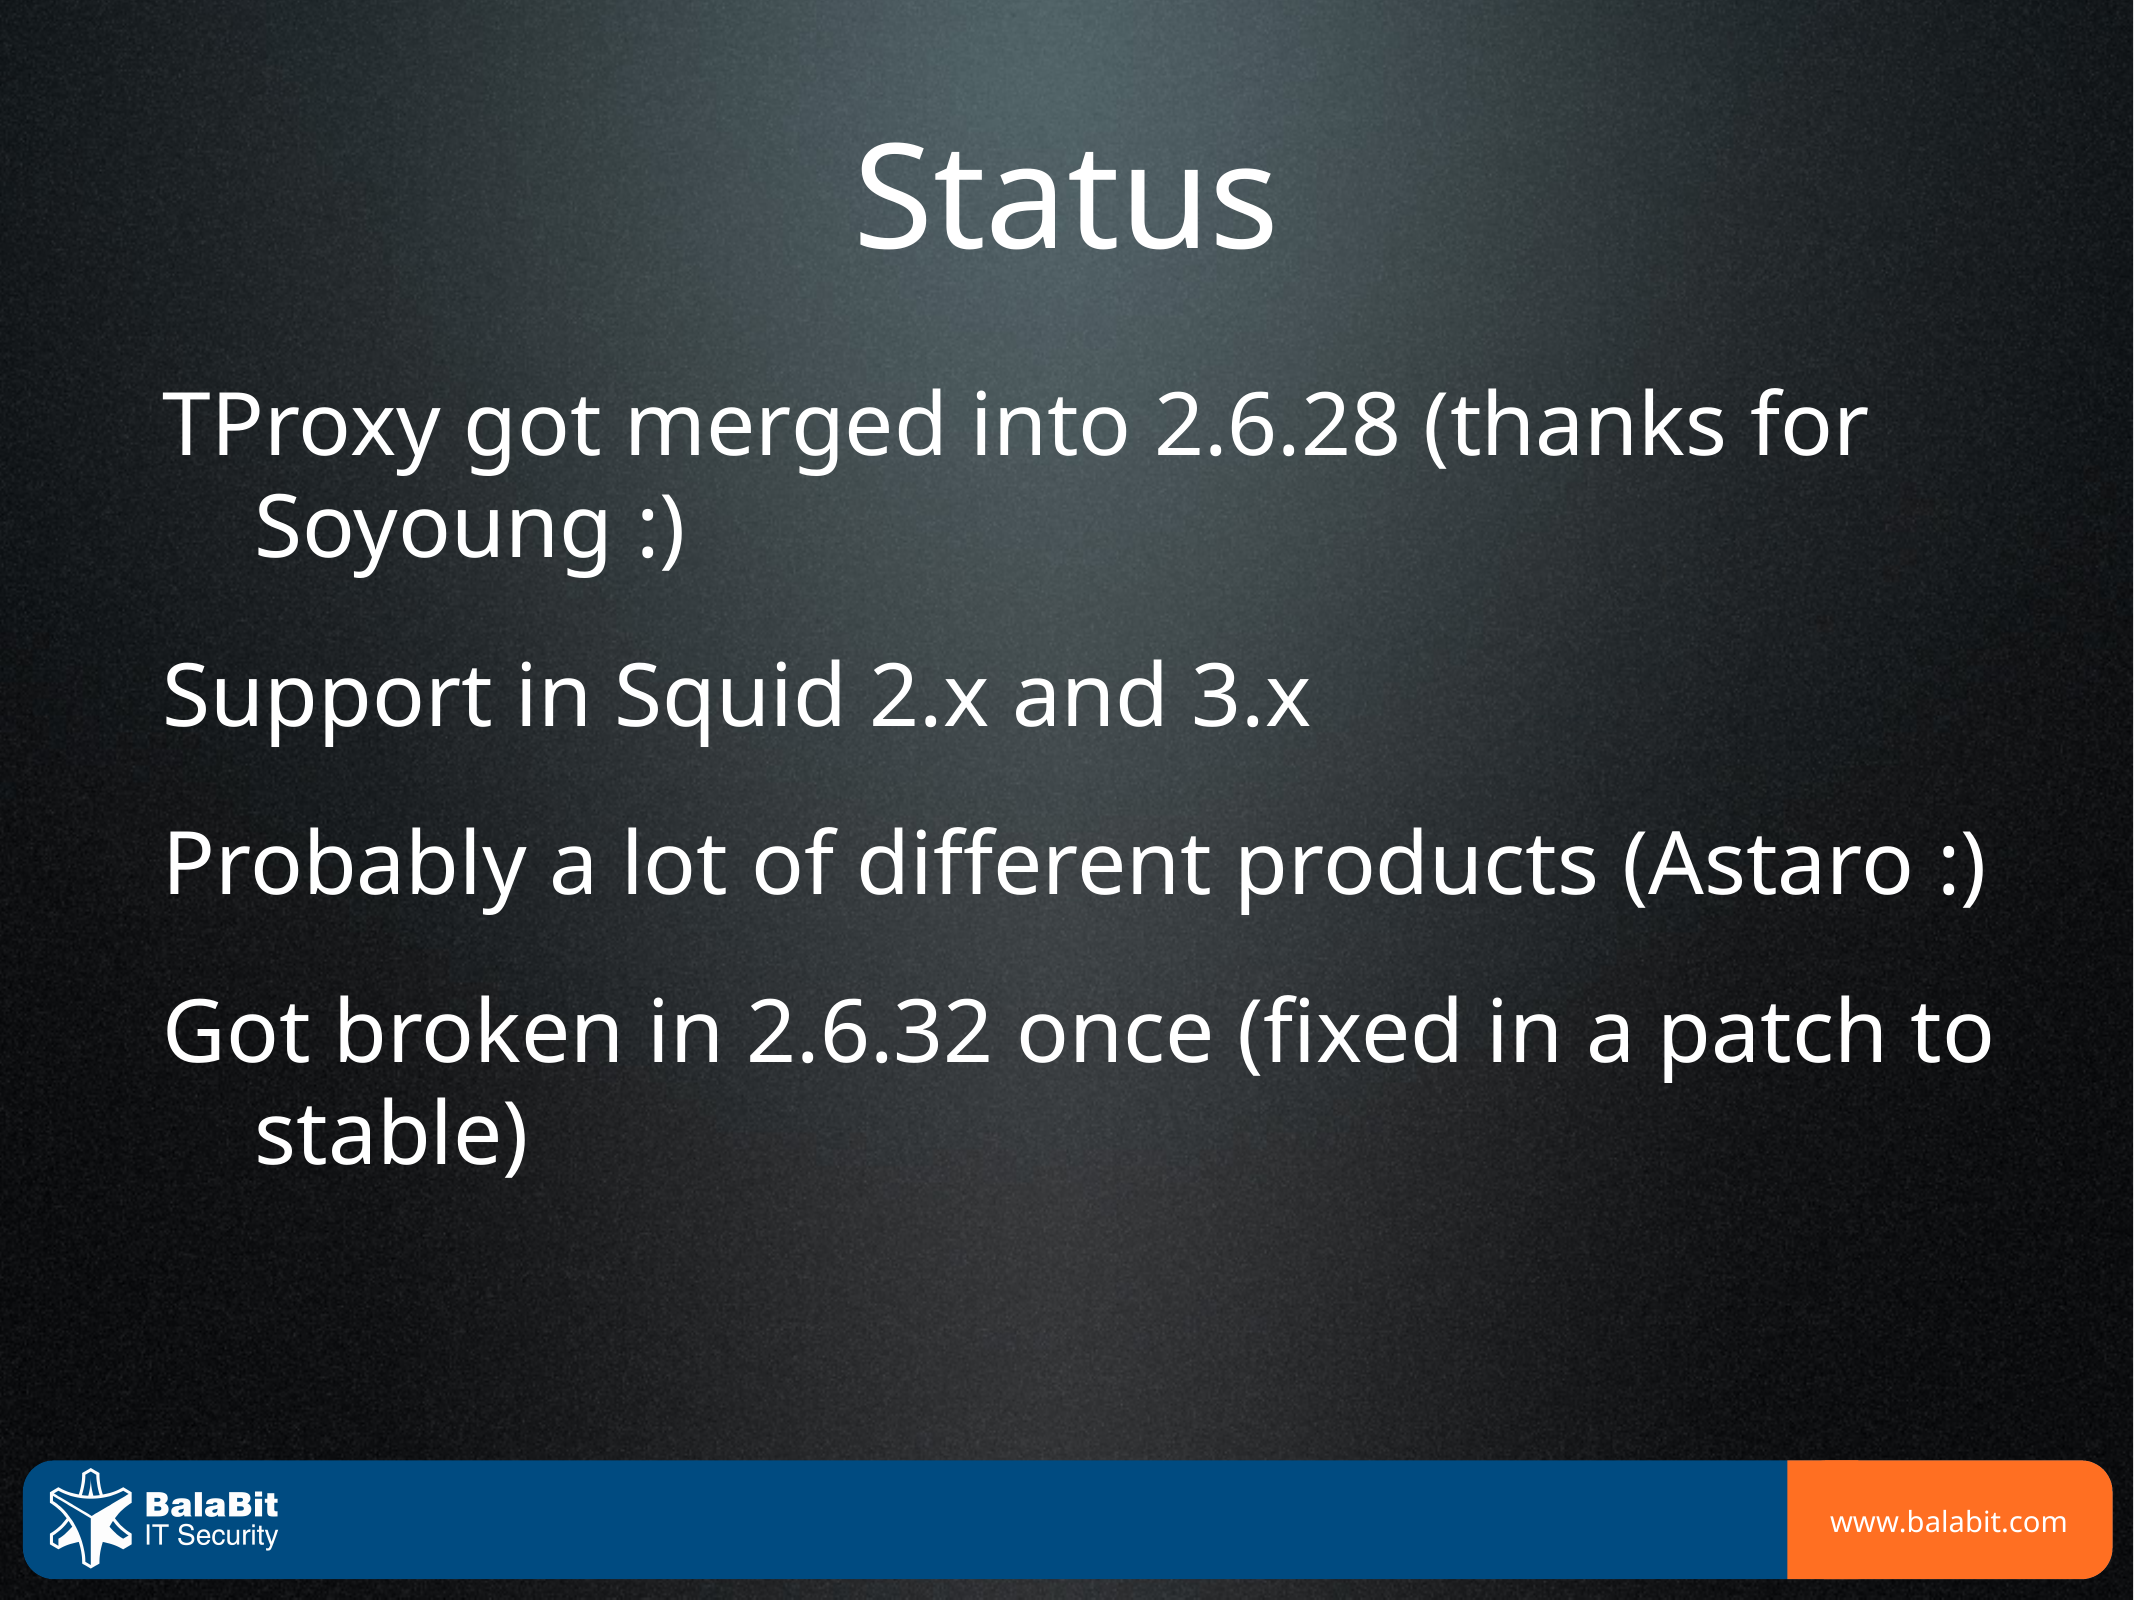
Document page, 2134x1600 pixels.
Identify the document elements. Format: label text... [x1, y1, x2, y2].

picture [0, 0, 2134, 1600]
title Status [106, 34, 2027, 360]
list TProxy got merged into 2.6.28 (thanks for Soyoung :) Support in Squid 2.x and 3.x Probably a lot of different products (Astaro :) Got broken in 2.6.32 once (fixed in a patch to stable) [106, 374, 2027, 1431]
